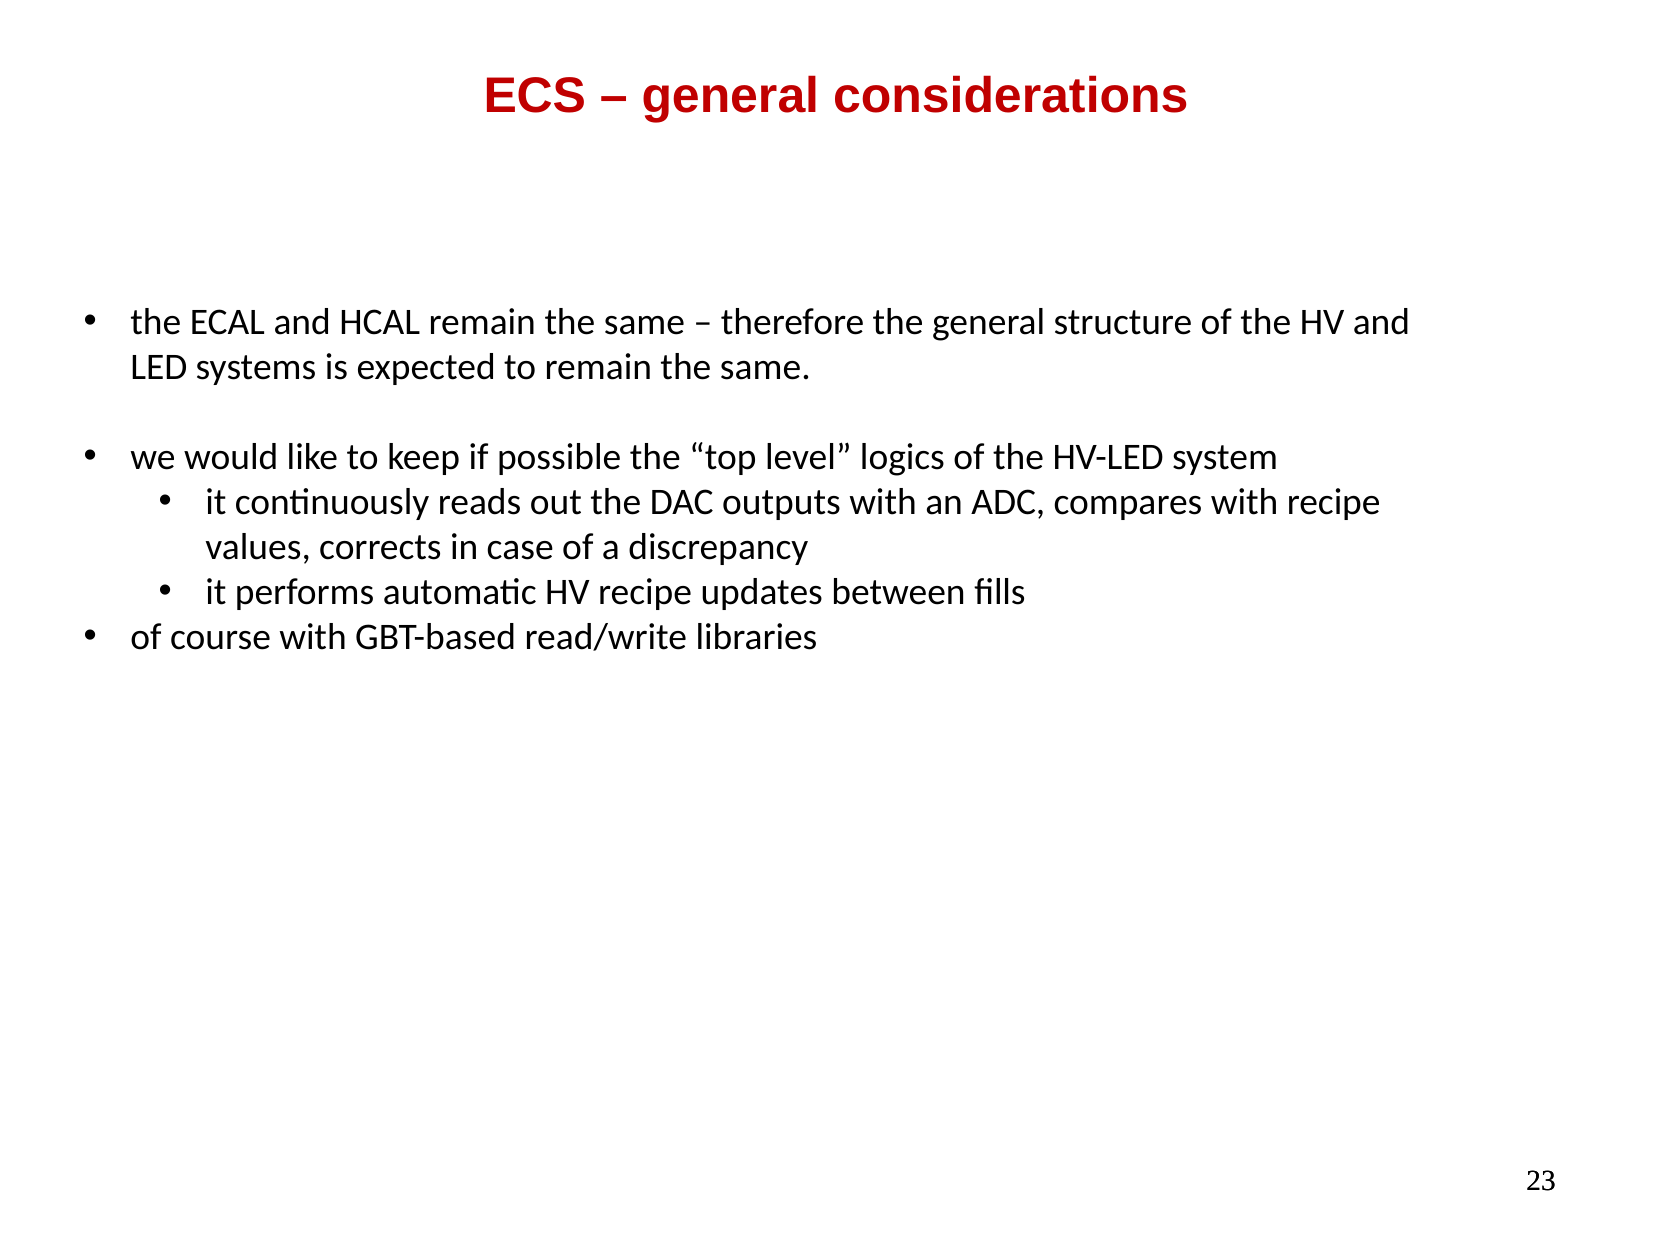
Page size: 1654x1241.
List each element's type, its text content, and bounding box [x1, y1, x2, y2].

slide_number <numéro> [1185, 1153, 1571, 1241]
text_box ECS – general considerations [468, 55, 1205, 130]
text_box the ECAL and HCAL remain the same – therefore the general structure of the HV and LED systems is expected to remain the same. we would like to keep if possible the “top level” logics of the HV-LED system it continuously reads out the DAC outputs with an ADC, compares with recipe values, corrects in case of a discrepancy it performs automatic HV recipe updates between fills of course with GBT-based read/write libraries [68, 289, 1489, 665]
